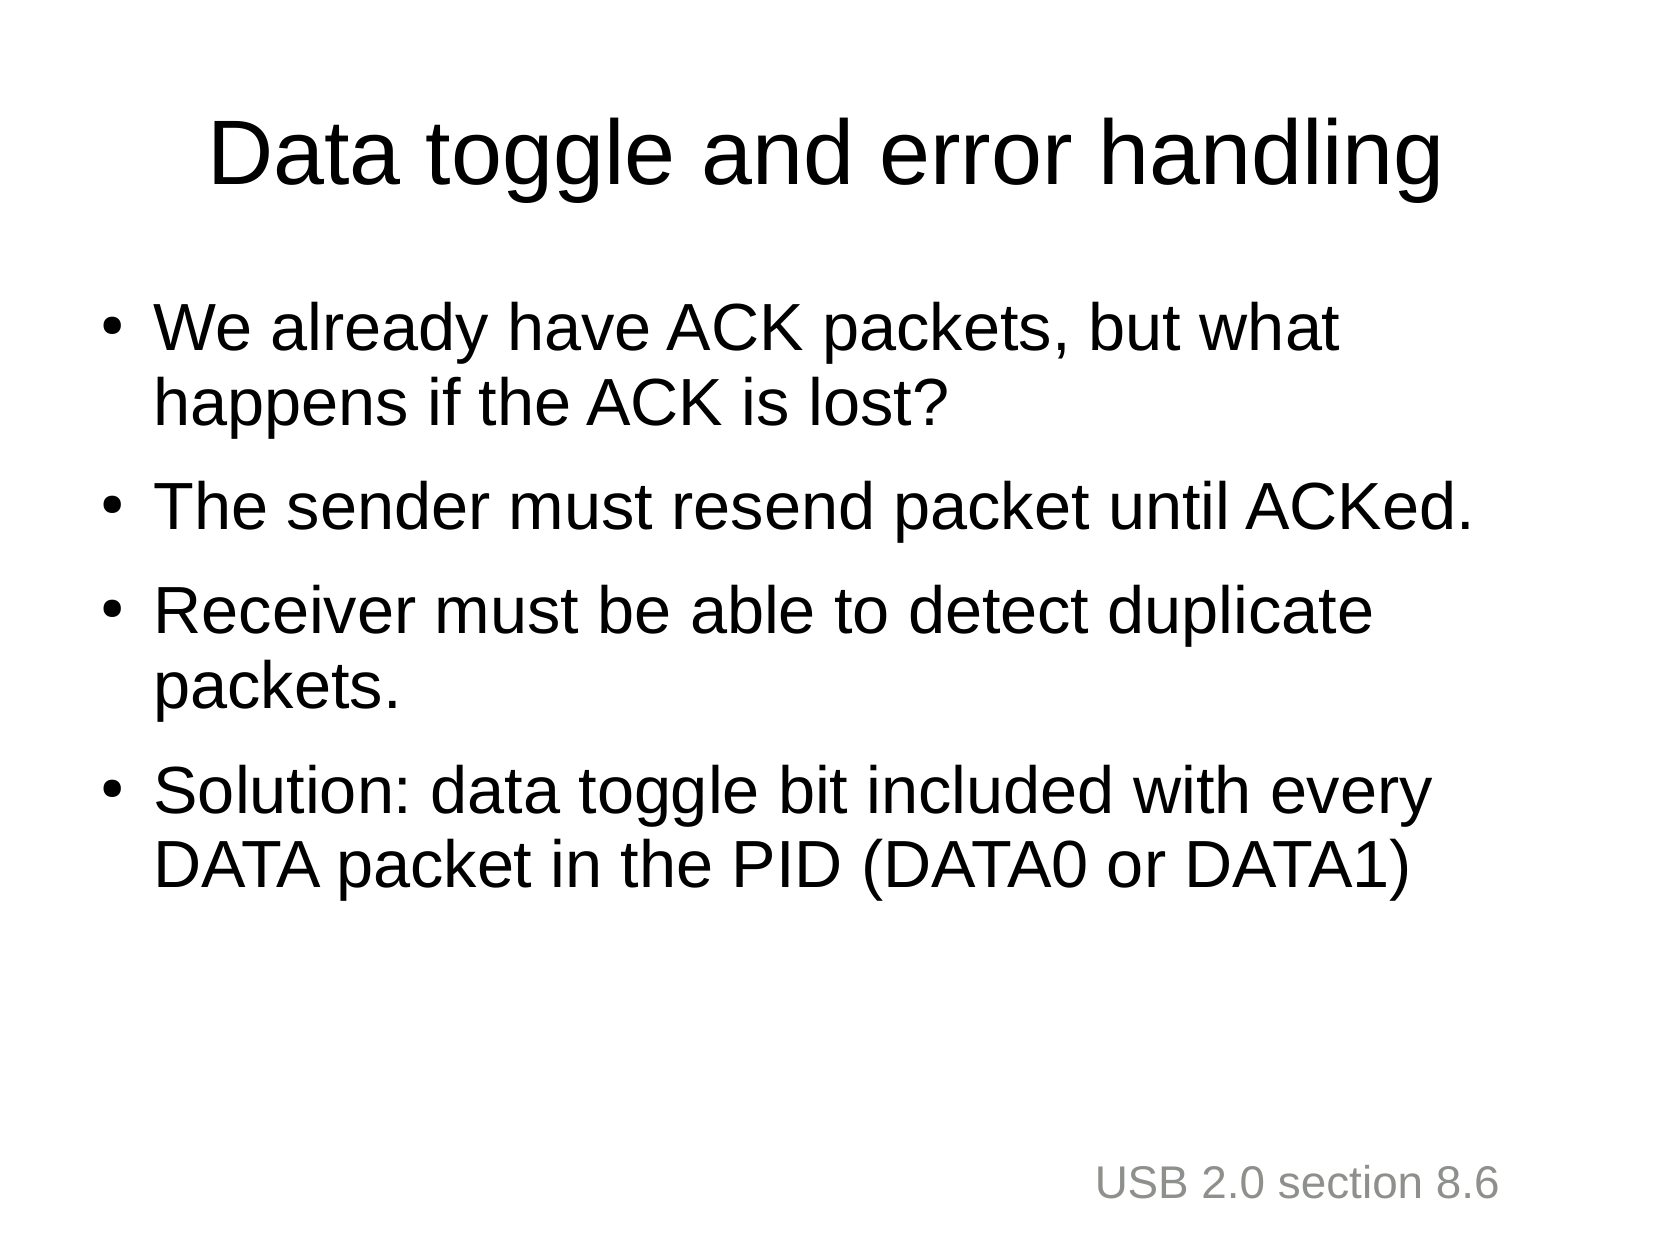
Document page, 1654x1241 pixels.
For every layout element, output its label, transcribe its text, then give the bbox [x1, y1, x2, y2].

list We already have ACK packets, but what happens if the ACK is lost? The sender must resend packet until ACKed. Receiver must be able to detect duplicate packets. Solution: data toggle bit included with every DATA packet in the PID (DATA0 or DATA1) [82, 290, 1571, 1010]
text_box USB 2.0 section 8.6 [1080, 1149, 1636, 1231]
title Data toggle and error handling [82, 49, 1571, 257]
